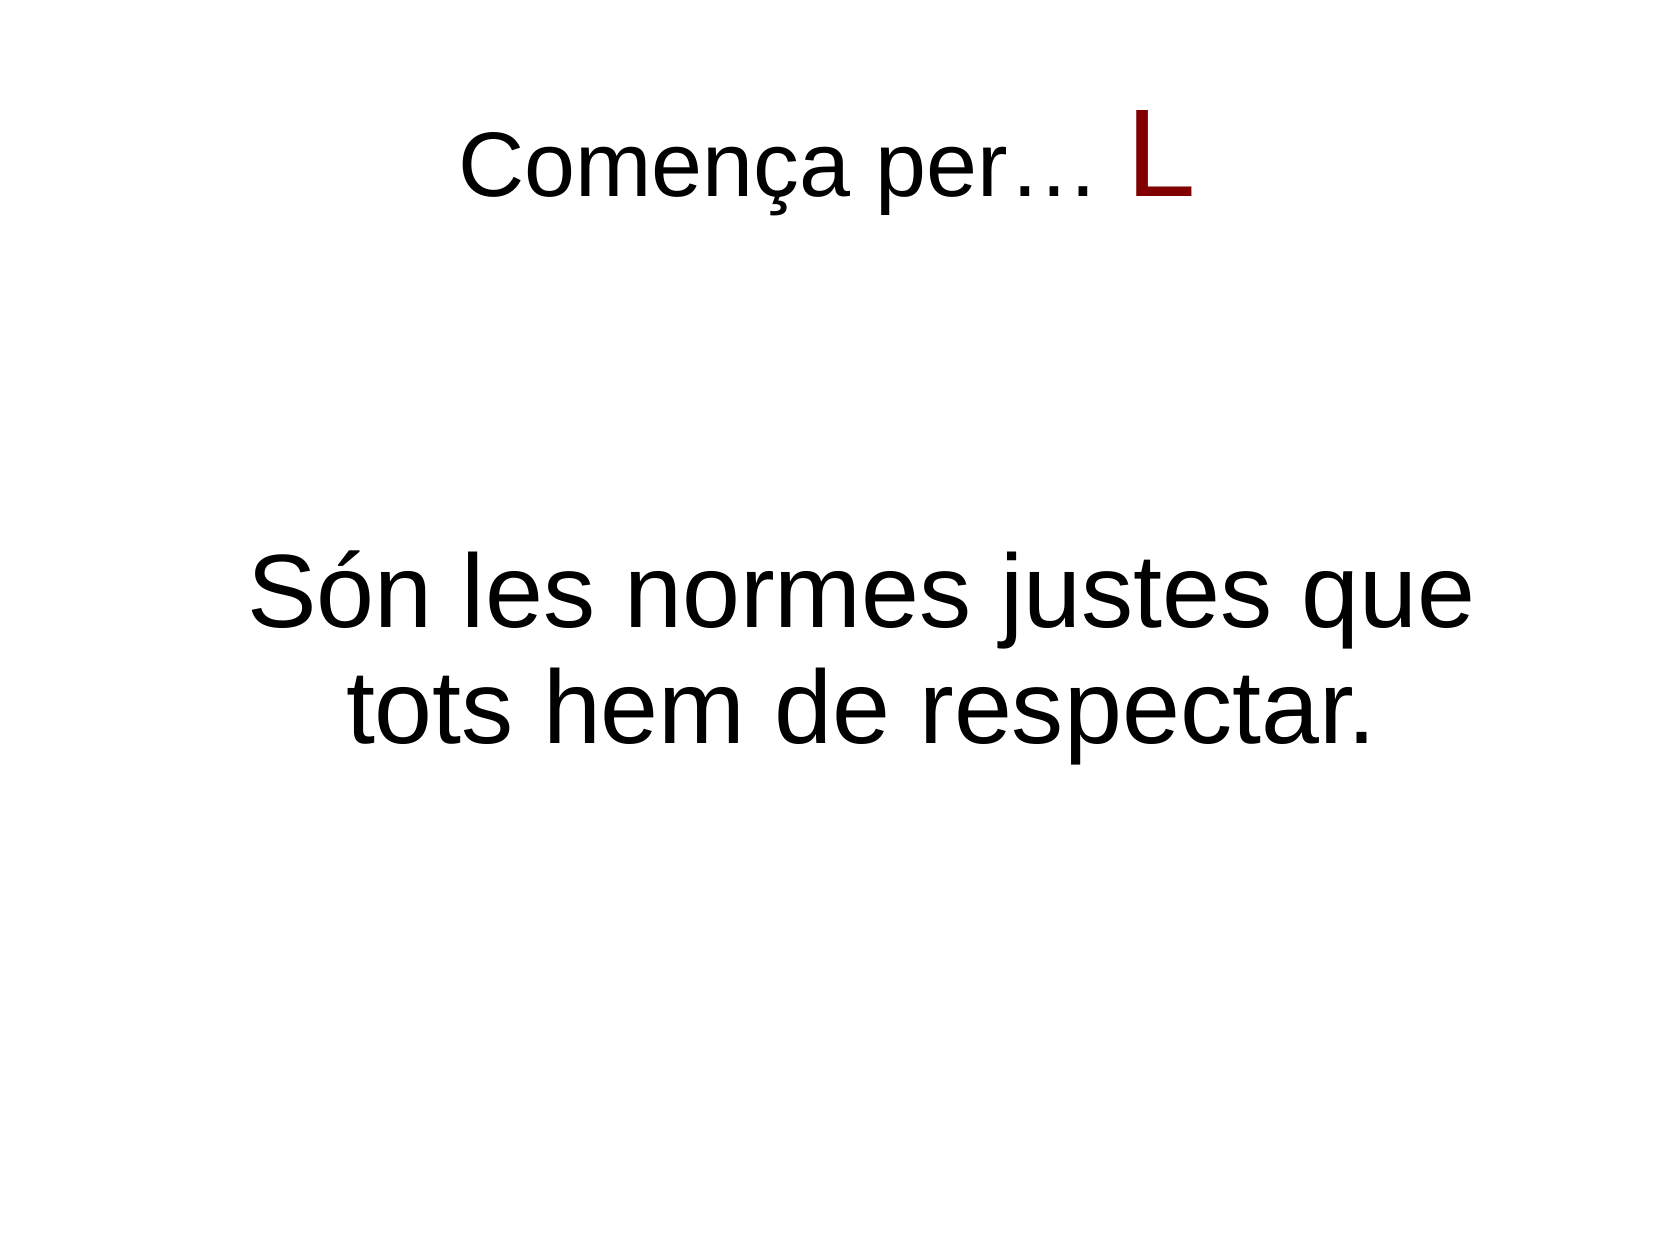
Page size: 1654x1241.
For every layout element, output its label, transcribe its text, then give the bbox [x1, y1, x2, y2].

title Comença per… L [82, 49, 1571, 257]
list Són les normes justes que tots hem de respectar. [82, 290, 1571, 1010]
